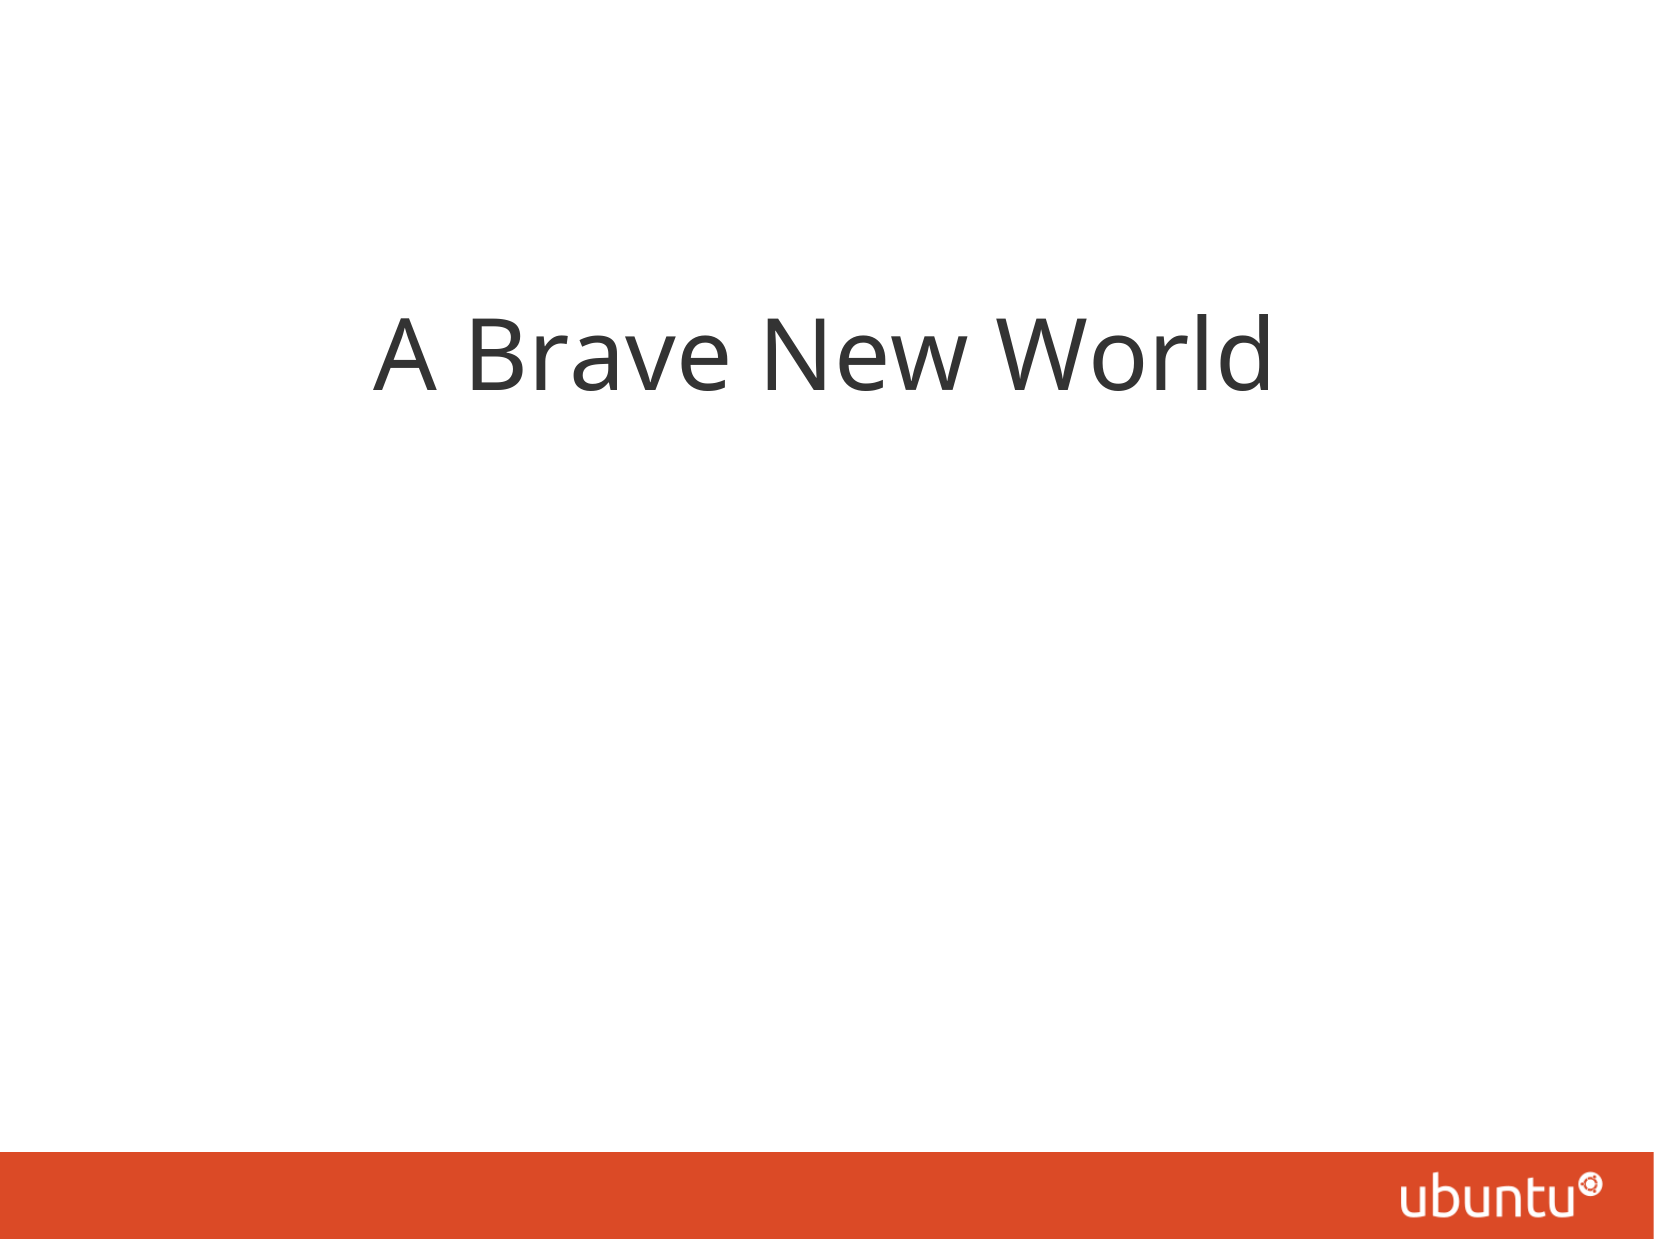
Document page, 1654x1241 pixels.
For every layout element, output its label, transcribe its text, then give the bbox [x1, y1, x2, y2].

picture [0, 1152, 1654, 1239]
title A Brave New World [56, 121, 1596, 596]
